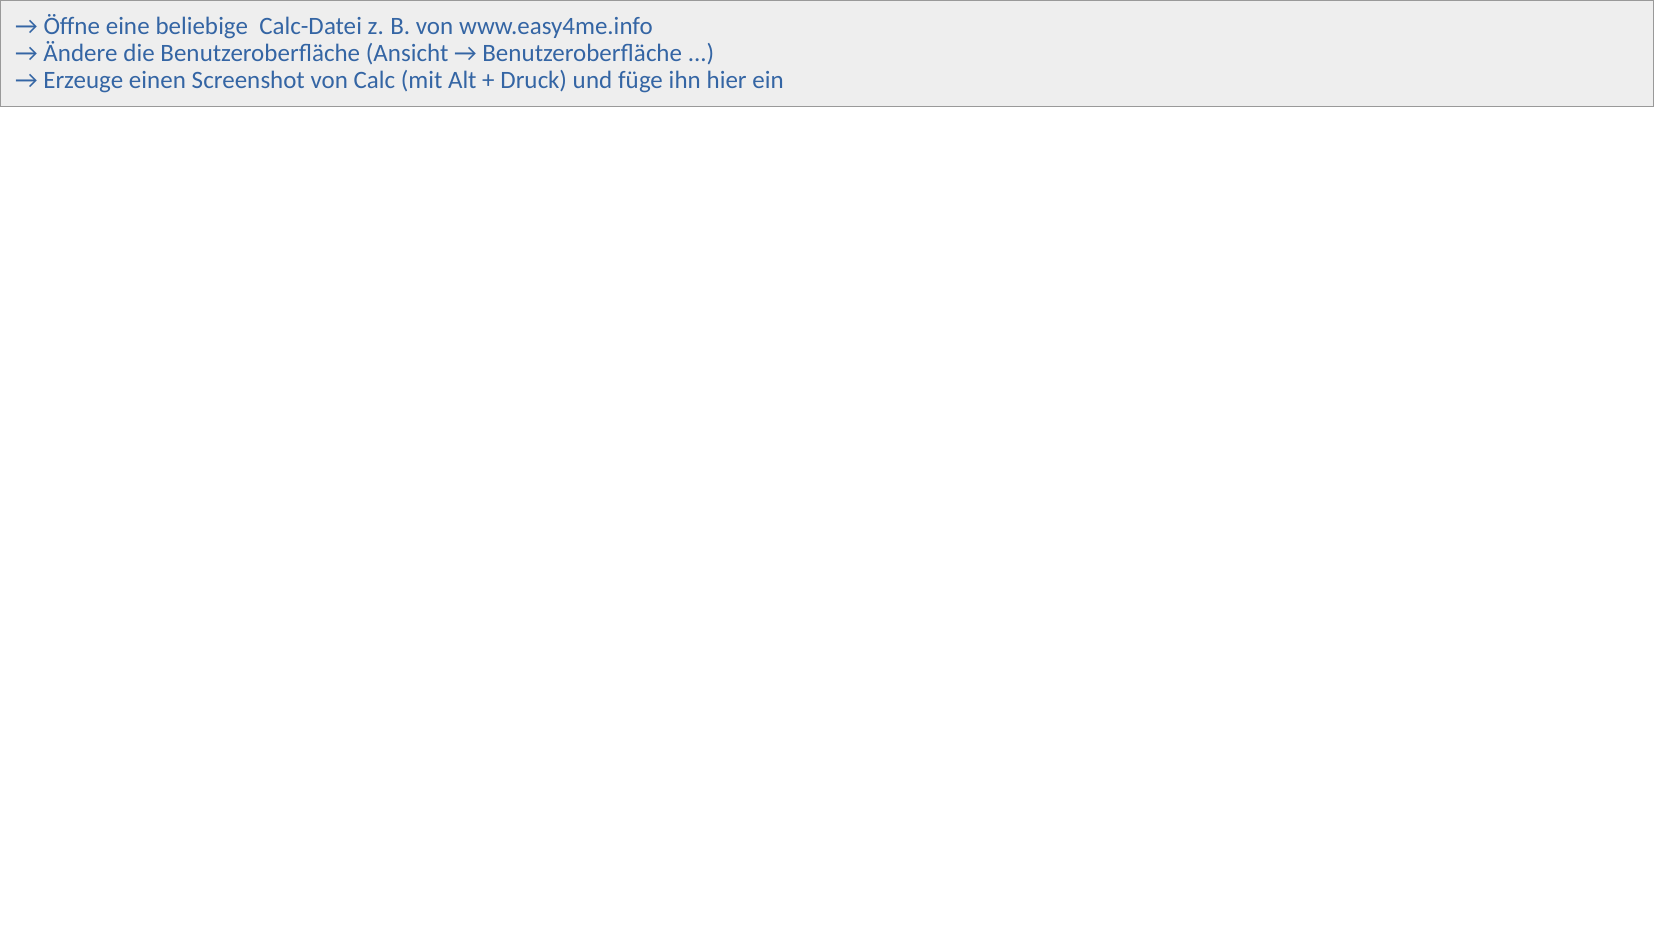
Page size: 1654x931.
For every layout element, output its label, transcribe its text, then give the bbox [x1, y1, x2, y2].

text_box → Öffne eine beliebige Calc-Datei z. B. von www.easy4me.info → Ändere die Benutzeroberfläche (Ansicht → Benutzeroberfläche ...) → Erzeuge einen Screenshot von Calc (mit Alt + Druck) und füge ihn hier ein [0, 0, 1654, 107]
